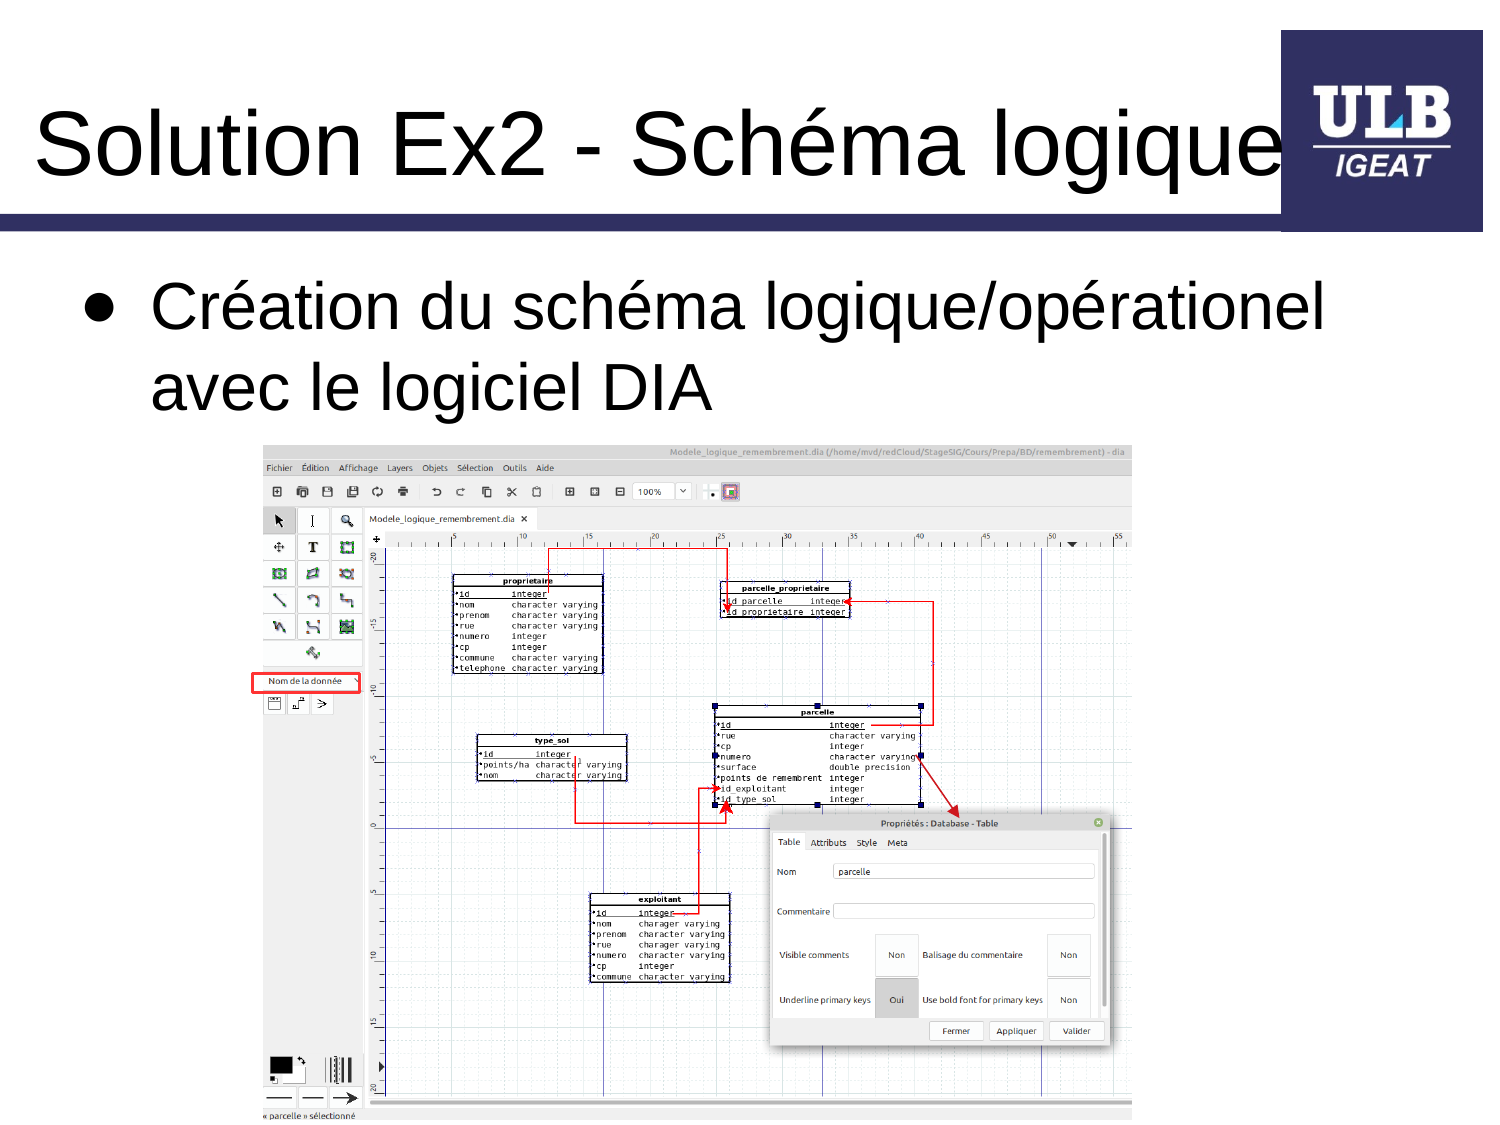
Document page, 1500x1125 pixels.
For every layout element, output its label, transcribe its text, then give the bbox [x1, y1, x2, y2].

title Solution Ex2 - Schéma logique [33, 44, 1425, 233]
list Création du schéma logique/opérationel avec le logiciel DIA [75, 263, 1425, 916]
picture [263, 445, 1132, 1120]
picture [1281, 30, 1483, 232]
picture [263, 675, 358, 691]
